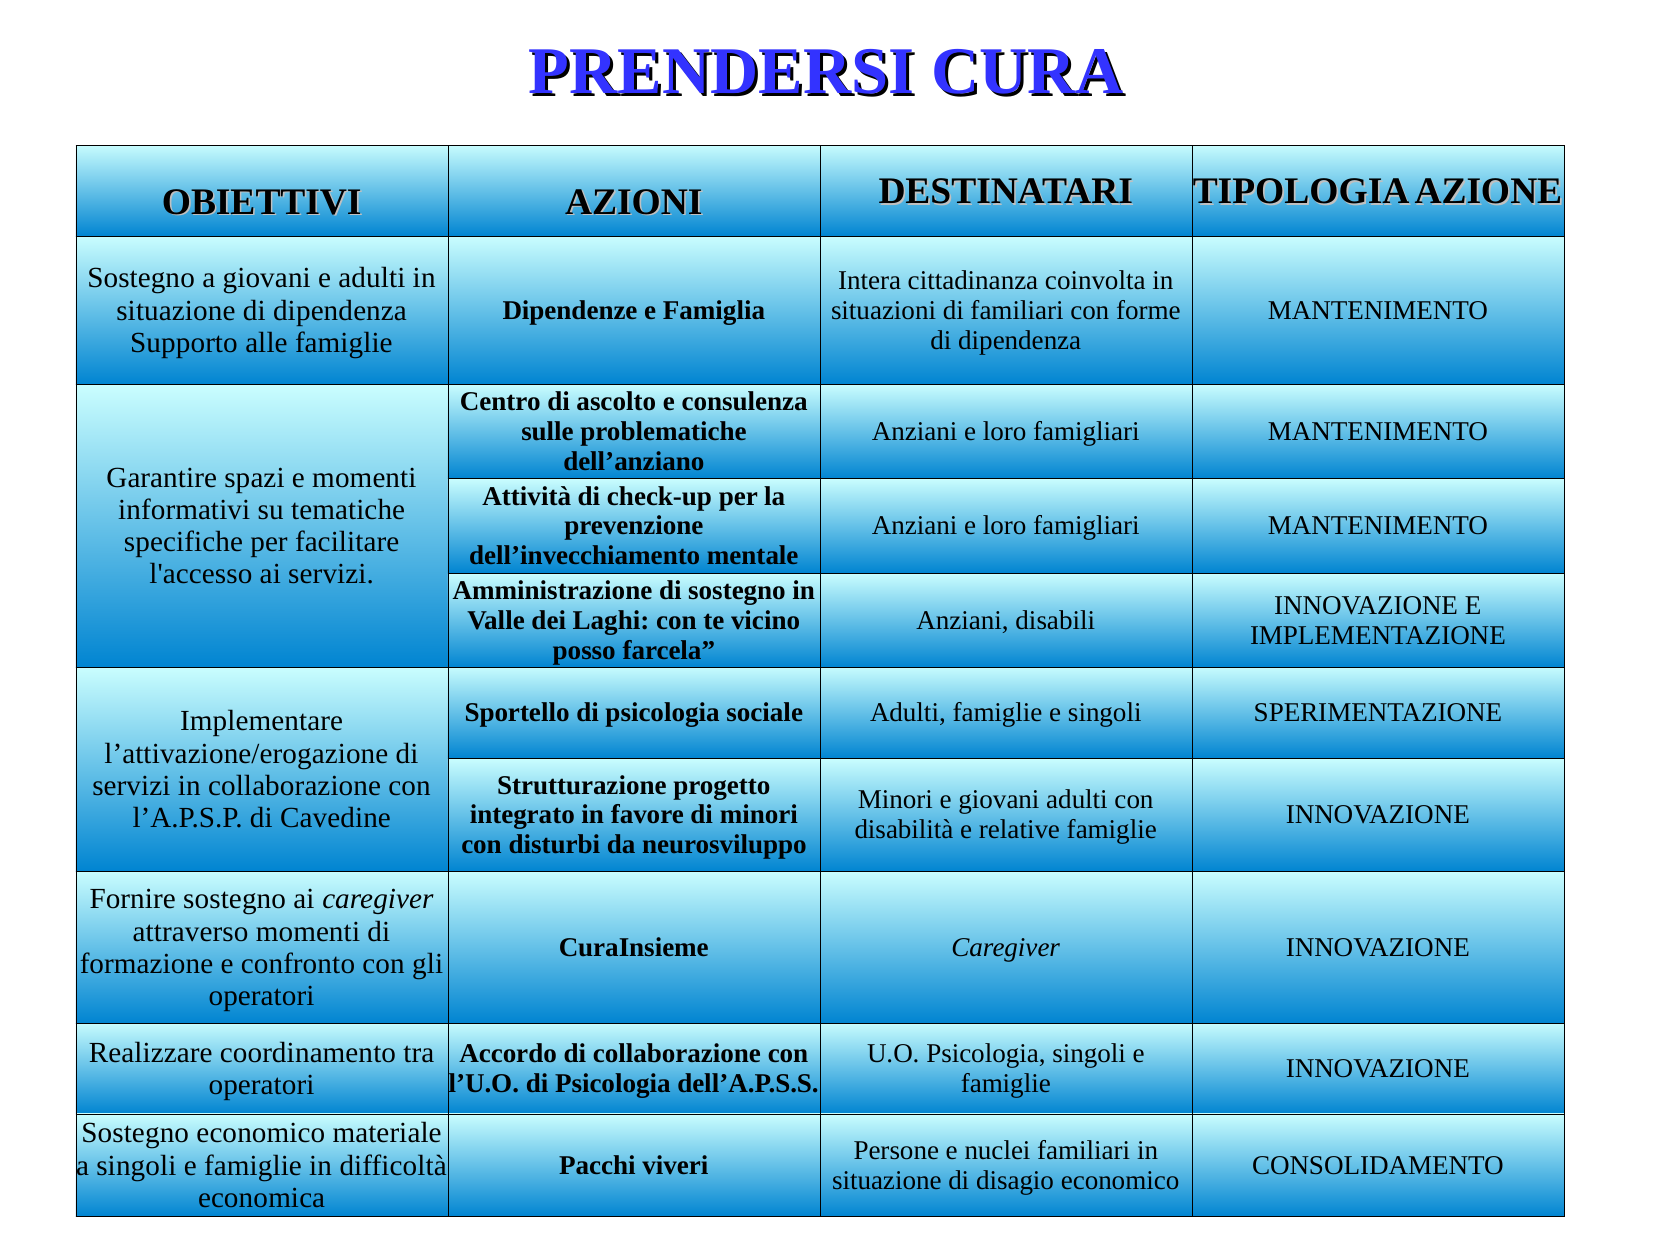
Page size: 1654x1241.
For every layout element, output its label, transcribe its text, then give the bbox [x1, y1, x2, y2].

table_cell Persone e nuclei familiari in situazione di disagio economico [821, 1115, 1192, 1216]
table_cell Dipendenze e Famiglia [449, 237, 820, 384]
table_cell MANTENIMENTO [1193, 479, 1564, 573]
table_cell MANTENIMENTO [1193, 237, 1564, 384]
table_cell Sostegno a giovani e adulti in situazione di dipendenza Supporto alle famiglie [77, 237, 448, 384]
table_cell SPERIMENTAZIONE [1193, 668, 1564, 758]
table_cell Anziani, disabili [821, 574, 1192, 667]
table_cell Implementare l’attivazione/erogazione di servizi in collaborazione con l’A.P.S.P. di Cavedine [77, 668, 448, 871]
table_cell U.O. Psicologia, singoli e famiglie [821, 1024, 1192, 1114]
table_cell Attività di check-up per la prevenzione dell’invecchiamento mentale [449, 479, 820, 573]
table_cell Accordo di collaborazione con l’U.O. di Psicologia dell’A.P.S.S. [449, 1024, 820, 1114]
table_cell Realizzare coordinamento tra operatori [77, 1024, 448, 1114]
table_cell Fornire sostegno ai caregiver attraverso momenti di formazione e confronto con gli operatori [77, 872, 448, 1023]
title PRENDERSI CURA [82, 0, 1571, 142]
table_cell INNOVAZIONE [1193, 872, 1564, 1023]
table_cell Sportello di psicologia sociale [449, 668, 820, 758]
table_cell MANTENIMENTO [1193, 385, 1564, 478]
table_cell CONSOLIDAMENTO [1193, 1115, 1564, 1216]
table_cell INNOVAZIONE [1193, 759, 1564, 871]
table_cell Amministrazione di sostegno in Valle dei Laghi: con te vicino posso farcela” [449, 574, 820, 667]
table_cell Garantire spazi e momenti informativi su tematiche specifiche per facilitare l'accesso ai servizi. [77, 385, 448, 667]
table_cell INNOVAZIONE [1193, 1024, 1564, 1114]
table_header OBIETTIVI [77, 146, 448, 236]
table_cell Anziani e loro famigliari [821, 479, 1192, 573]
table_cell Anziani e loro famigliari [821, 385, 1192, 478]
table_header TIPOLOGIA AZIONE [1193, 146, 1564, 236]
table_cell Sostegno economico materiale a singoli e famiglie in difficoltà economica [77, 1115, 448, 1216]
table_cell INNOVAZIONE E IMPLEMENTAZIONE [1193, 574, 1564, 667]
table_cell Strutturazione progetto integrato in favore di minori con disturbi da neurosviluppo [449, 759, 820, 871]
table_cell Intera cittadinanza coinvolta in situazioni di familiari con forme di dipendenza [821, 237, 1192, 384]
table_cell Adulti, famiglie e singoli [821, 668, 1192, 758]
table_header AZIONI [449, 146, 820, 236]
table_header DESTINATARI [821, 146, 1192, 236]
table_cell Minori e giovani adulti con disabilità e relative famiglie [821, 759, 1192, 871]
table_cell Caregiver [821, 872, 1192, 1023]
table_cell Centro di ascolto e consulenza sulle problematiche dell’anziano [449, 385, 820, 478]
table_cell Pacchi viveri [449, 1115, 820, 1216]
table_cell CuraInsieme [449, 872, 820, 1023]
